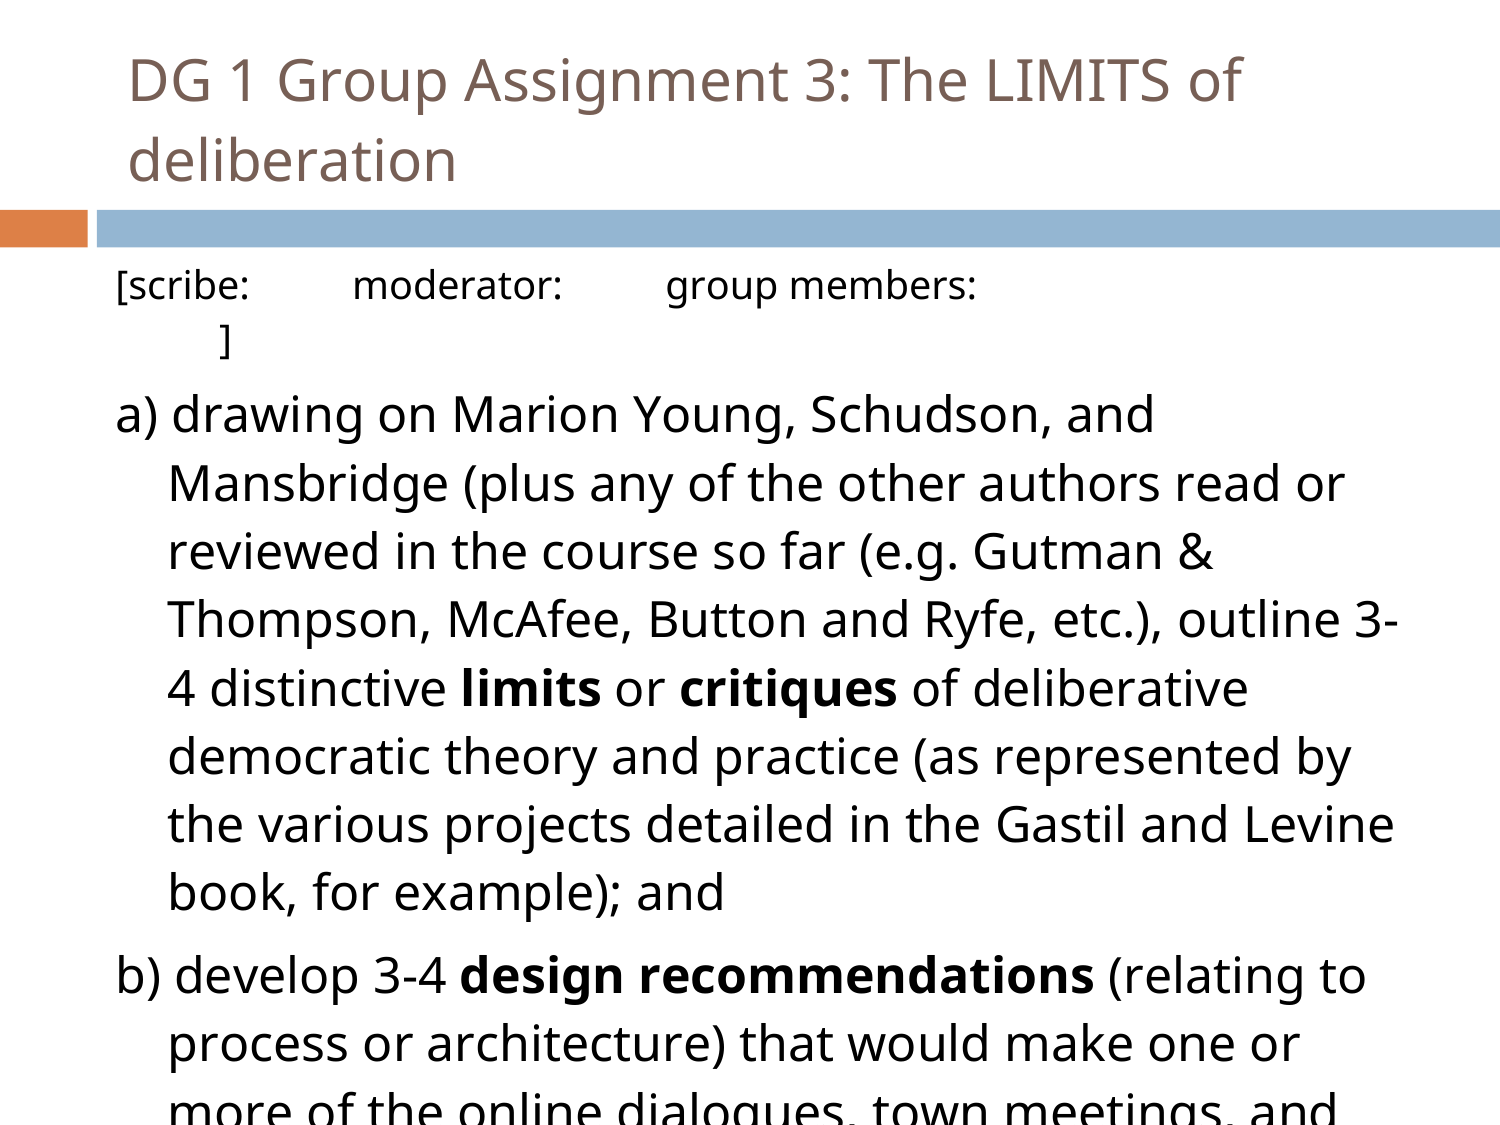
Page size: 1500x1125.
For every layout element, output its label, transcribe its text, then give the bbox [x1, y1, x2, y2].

list [scribe: moderator: group members: ] a) drawing on Marion Young, Schudson, and Mansbridge (plus any of the other authors read or reviewed in the course so far (e.g. Gutman & Thompson, McAfee, Button and Ryfe, etc.), outline 3-4 distinctive limits or critiques of deliberative democratic theory and practice (as represented by the various projects detailed in the Gastil and Levine book, for example); and b) develop 3-4 design recommendations (relating to process or architecture) that would make one or more of the online dialogues, town meetings, and large-scale deliberations described in this week’s readings more sensitive and responsive to these critiques. [100, 249, 1438, 1122]
title DG 1 Group Assignment 3: The LIMITS of deliberation [112, 37, 1450, 201]
